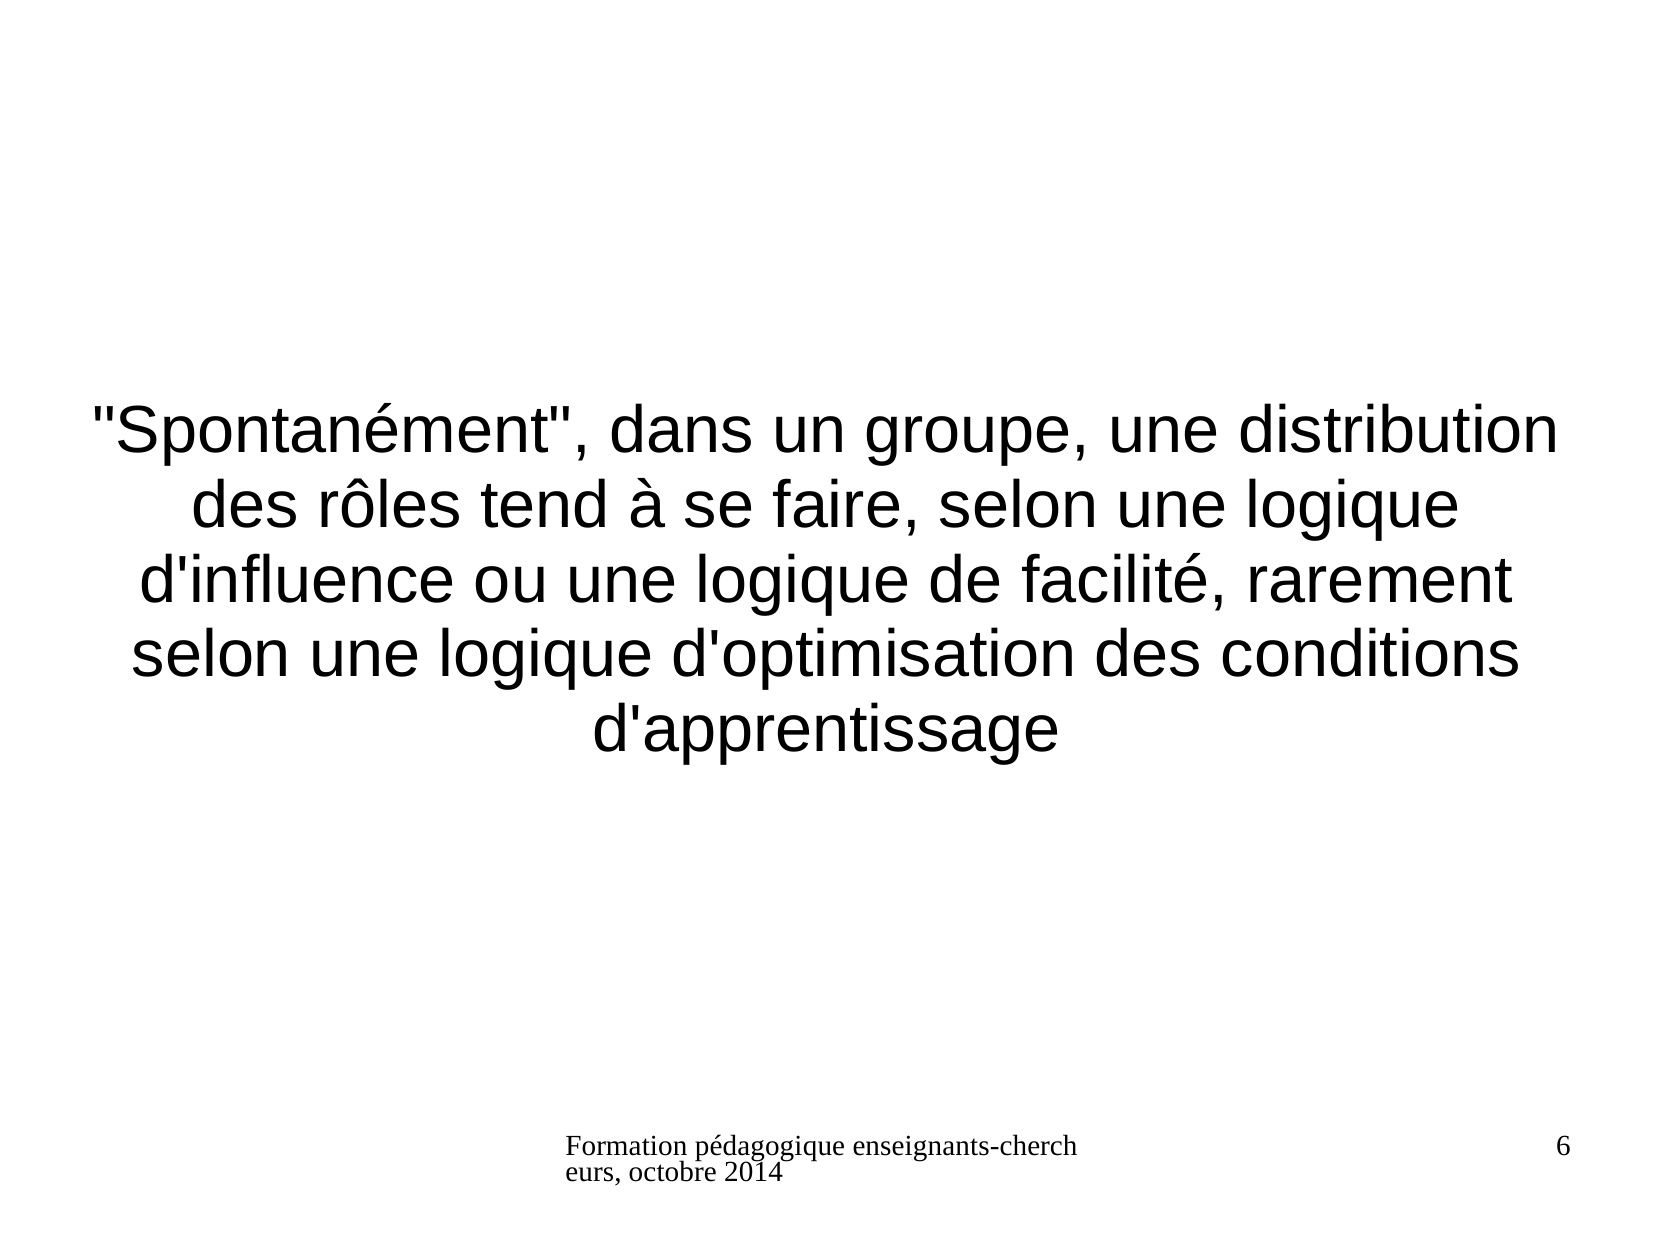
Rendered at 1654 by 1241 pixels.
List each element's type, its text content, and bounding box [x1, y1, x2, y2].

subtitle "Spontanément", dans un groupe, une distribution des rôles tend à se faire, selon une logique d'influence ou une logique de facilité, rarement selon une logique d'optimisation des conditions d'apprentissage [82, 49, 1571, 1109]
